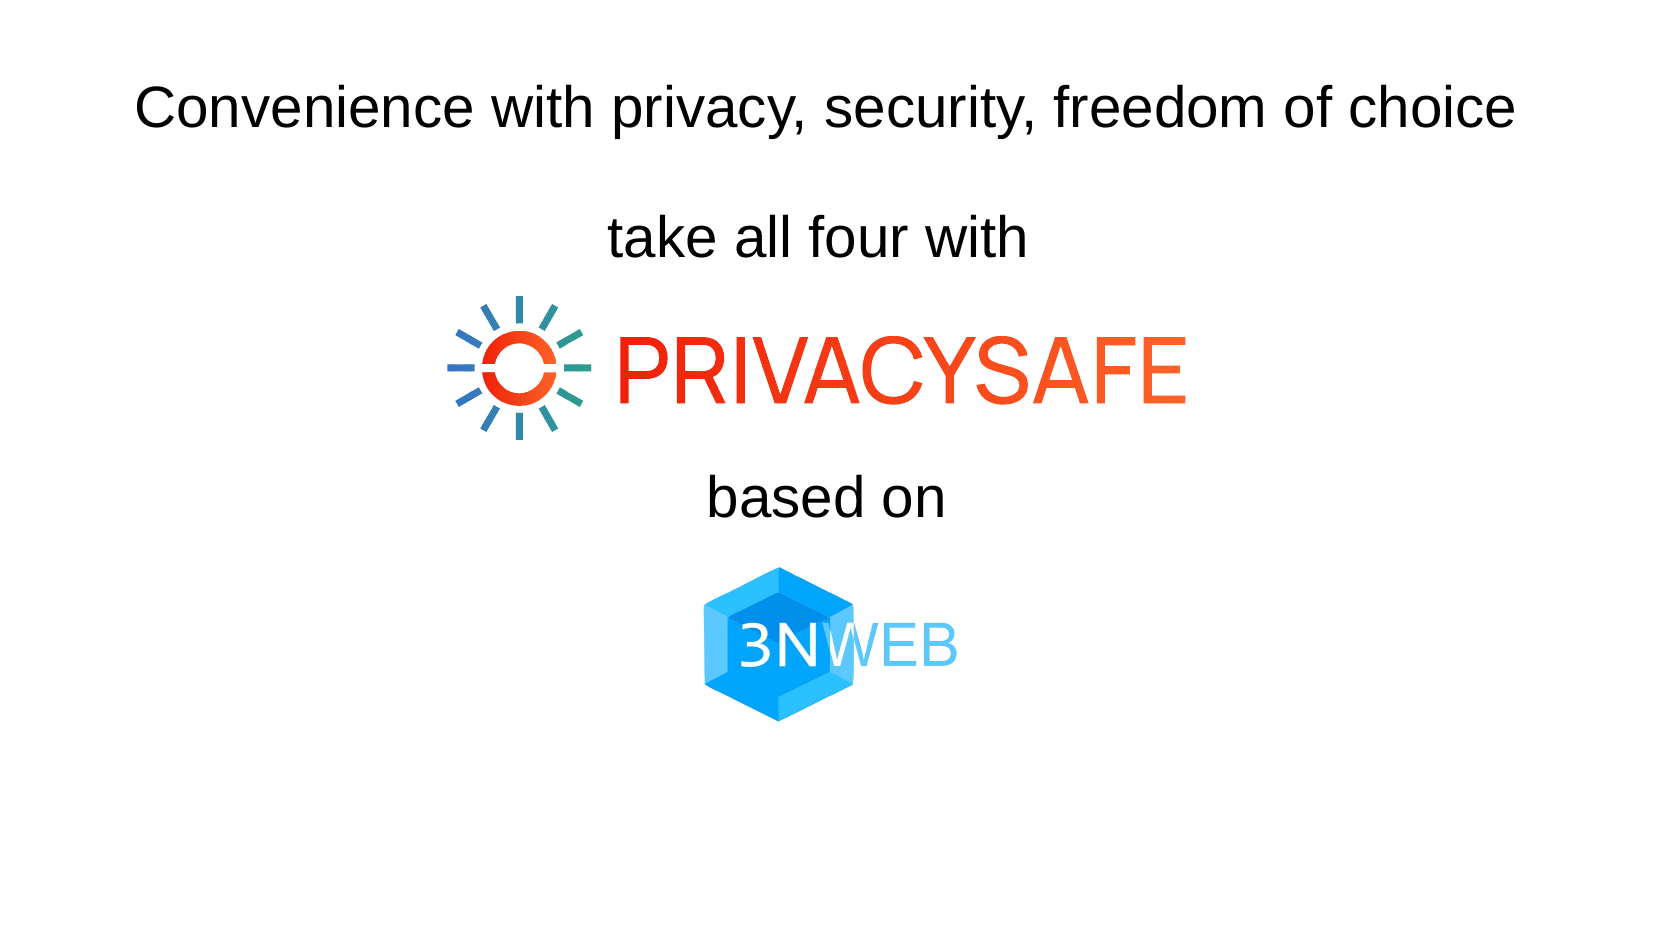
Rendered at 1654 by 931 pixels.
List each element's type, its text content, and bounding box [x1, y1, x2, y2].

picture [446, 295, 1191, 441]
title Convenience with privacy, security, freedom of choice take all four with based on [82, 37, 1571, 827]
picture [703, 566, 957, 722]
